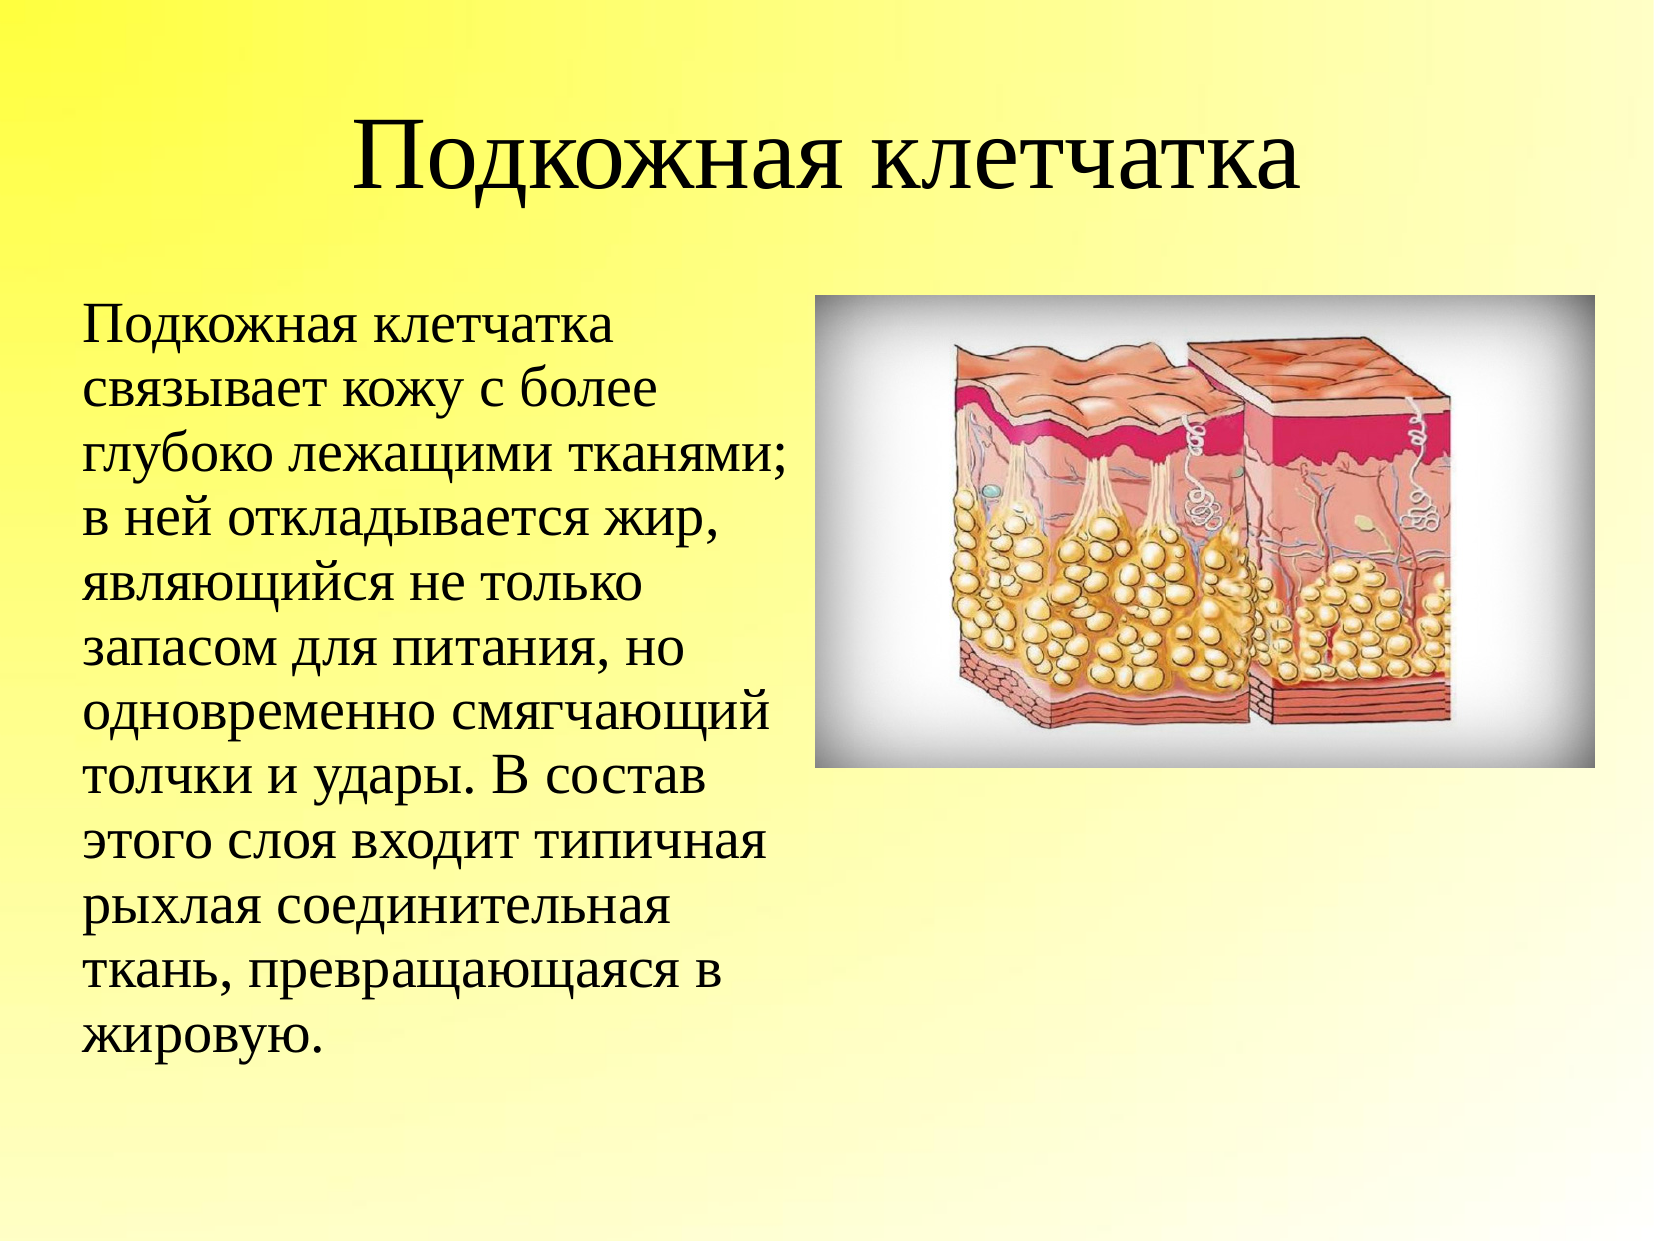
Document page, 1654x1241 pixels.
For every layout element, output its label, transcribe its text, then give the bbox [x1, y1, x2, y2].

title Подкожная клетчатка [82, 49, 1571, 257]
list Подкожная клетчатка связывает кожу с более глубоко лежащими тканями; в ней откладывается жир, являющийся не только запасом для питания, но одновременно смягчающий толчки и удары. В состав этого слоя входит типичная рыхлая соединительная ткань, превращающаяся в жировую. [82, 290, 809, 1109]
picture [0, 0, 1654, 1241]
